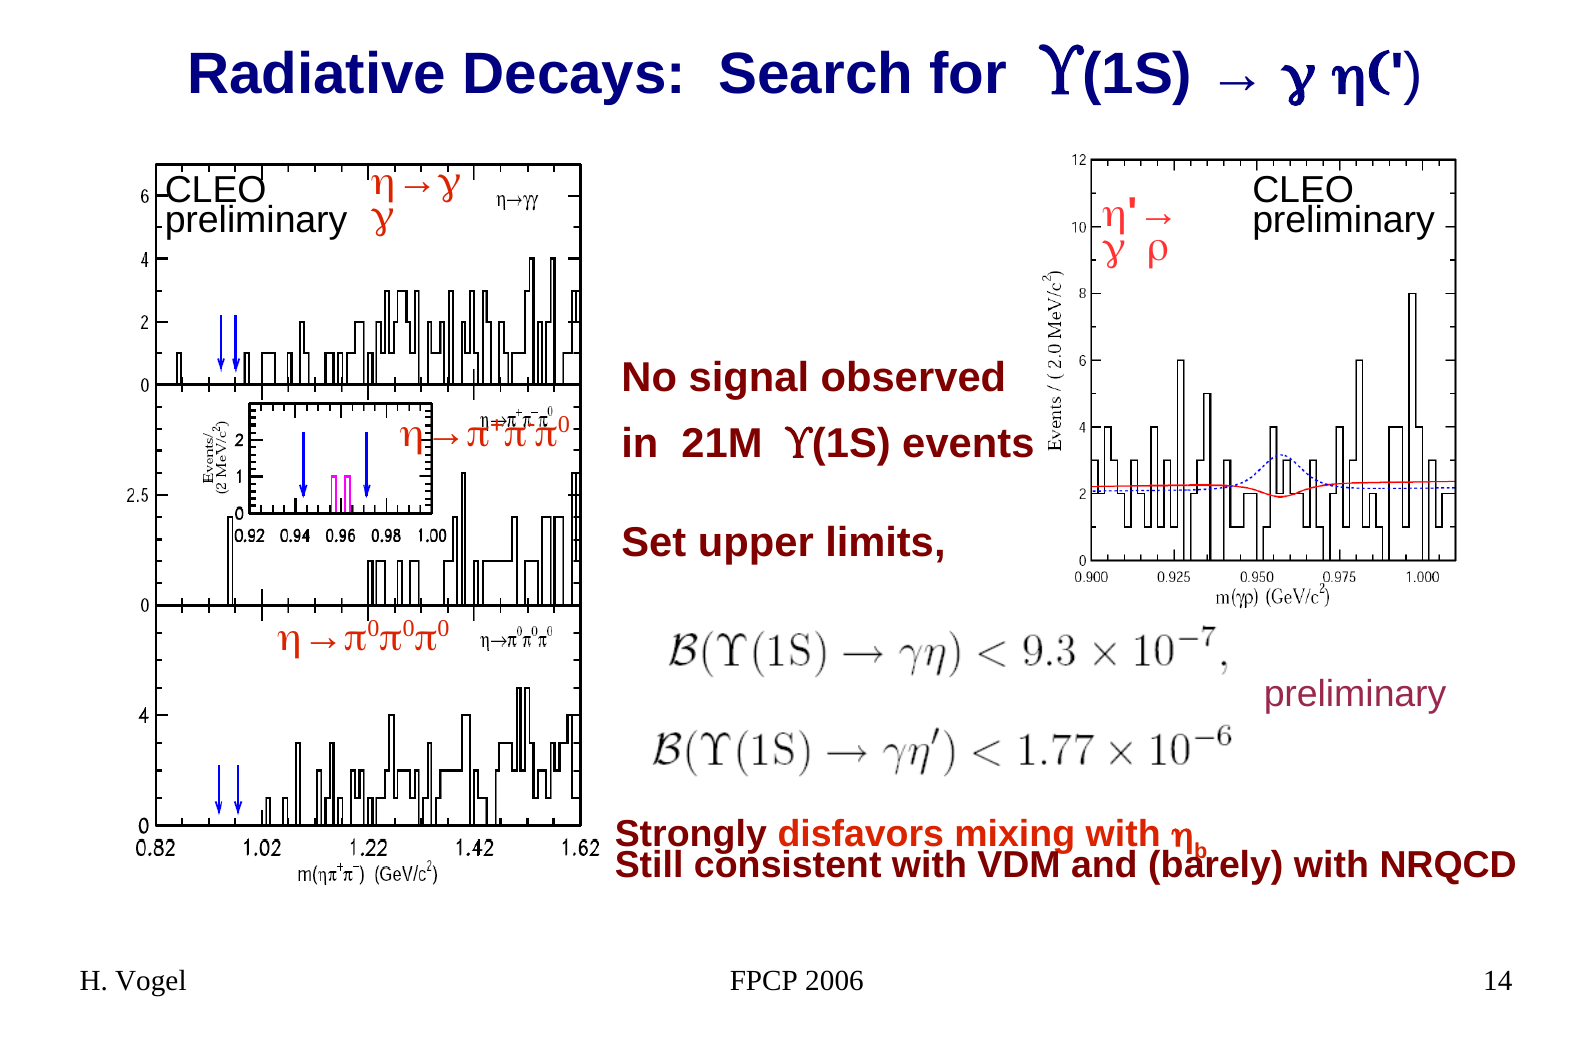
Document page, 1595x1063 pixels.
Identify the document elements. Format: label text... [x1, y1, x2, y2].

text_box CLEO preliminary [149, 171, 363, 246]
text_box → [356, 155, 488, 243]
text_box CLEO preliminary [1237, 171, 1450, 246]
text_box → [385, 406, 590, 462]
text_box preliminary [1248, 674, 1463, 720]
text_box '→  [1087, 187, 1257, 275]
text_box No signal observed in 21M (1S) events Set upper limits, [606, 357, 1051, 571]
text_box Radiative Decays: Search for (1S) →  ') [75, 47, 1439, 111]
text_box Strongly disfavors mixing with b Still consistent with VDM and (barely) with NRQCD [599, 809, 1546, 891]
picture [1035, 149, 1463, 613]
text_box → [262, 611, 465, 666]
picture [112, 149, 607, 896]
picture [637, 618, 1238, 788]
